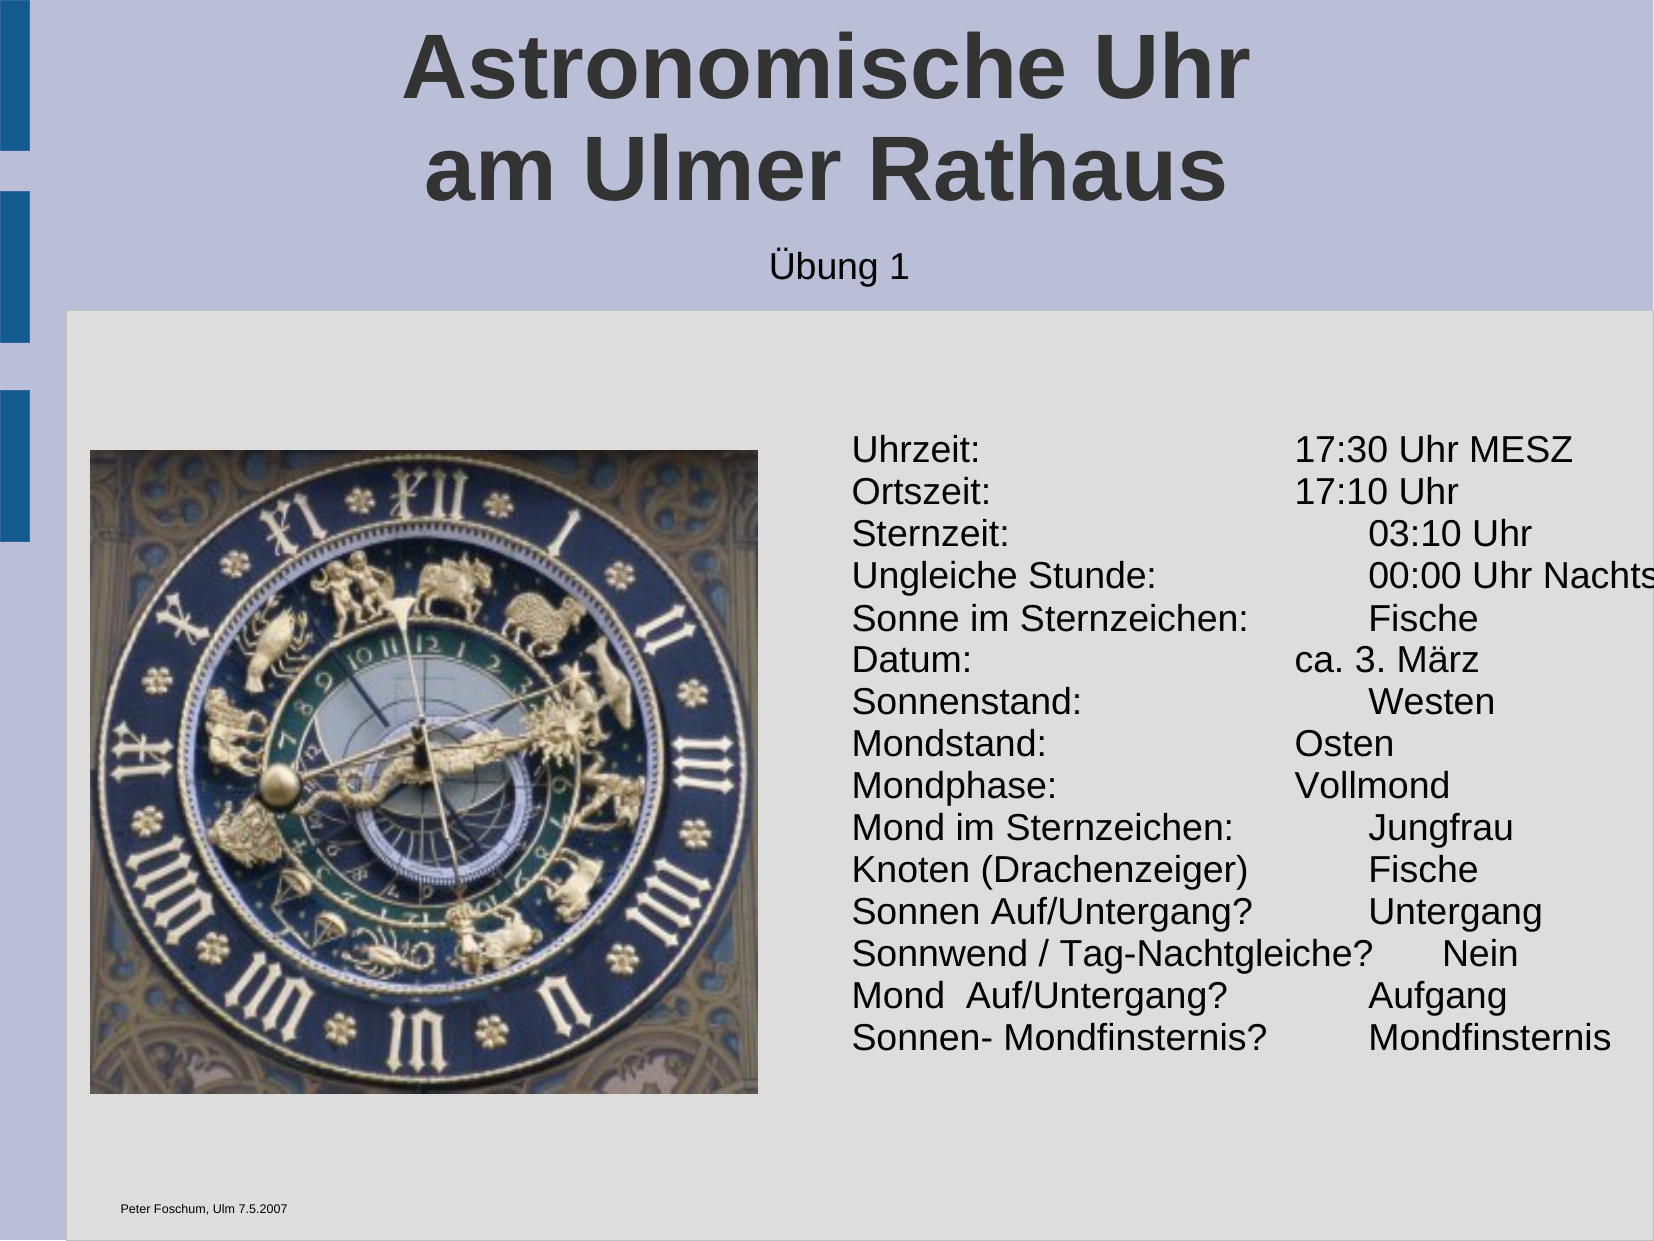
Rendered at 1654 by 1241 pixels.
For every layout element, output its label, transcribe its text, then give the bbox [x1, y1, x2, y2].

text_box Peter Foschum, Ulm 7.5.2007 [105, 1194, 272, 1226]
title Astronomische Uhr am Ulmer Rathaus [347, 0, 1306, 236]
text_box Übung 1 [754, 238, 900, 301]
text_box Uhrzeit: 17:30 Uhr MESZ Ortszeit: 17:10 Uhr Sternzeit: 03:10 Uhr Ungleiche Stunde: 00:00 Uhr Nachts Sonne im Sternzeichen: Fische Datum: ca. 3. März Sonnenstand: Westen Mondstand: Osten Mondphase: Vollmond Mond im Sternzeichen: Jungfrau Knoten (Drachenzeiger) Fische Sonnen Auf/Untergang? Untergang Sonnwend / Tag-Nachtgleiche? Nein Mond Auf/Untergang? Aufgang Sonnen- Mondfinsternis? Mondfinsternis [836, 421, 1549, 1138]
picture [90, 450, 758, 1094]
